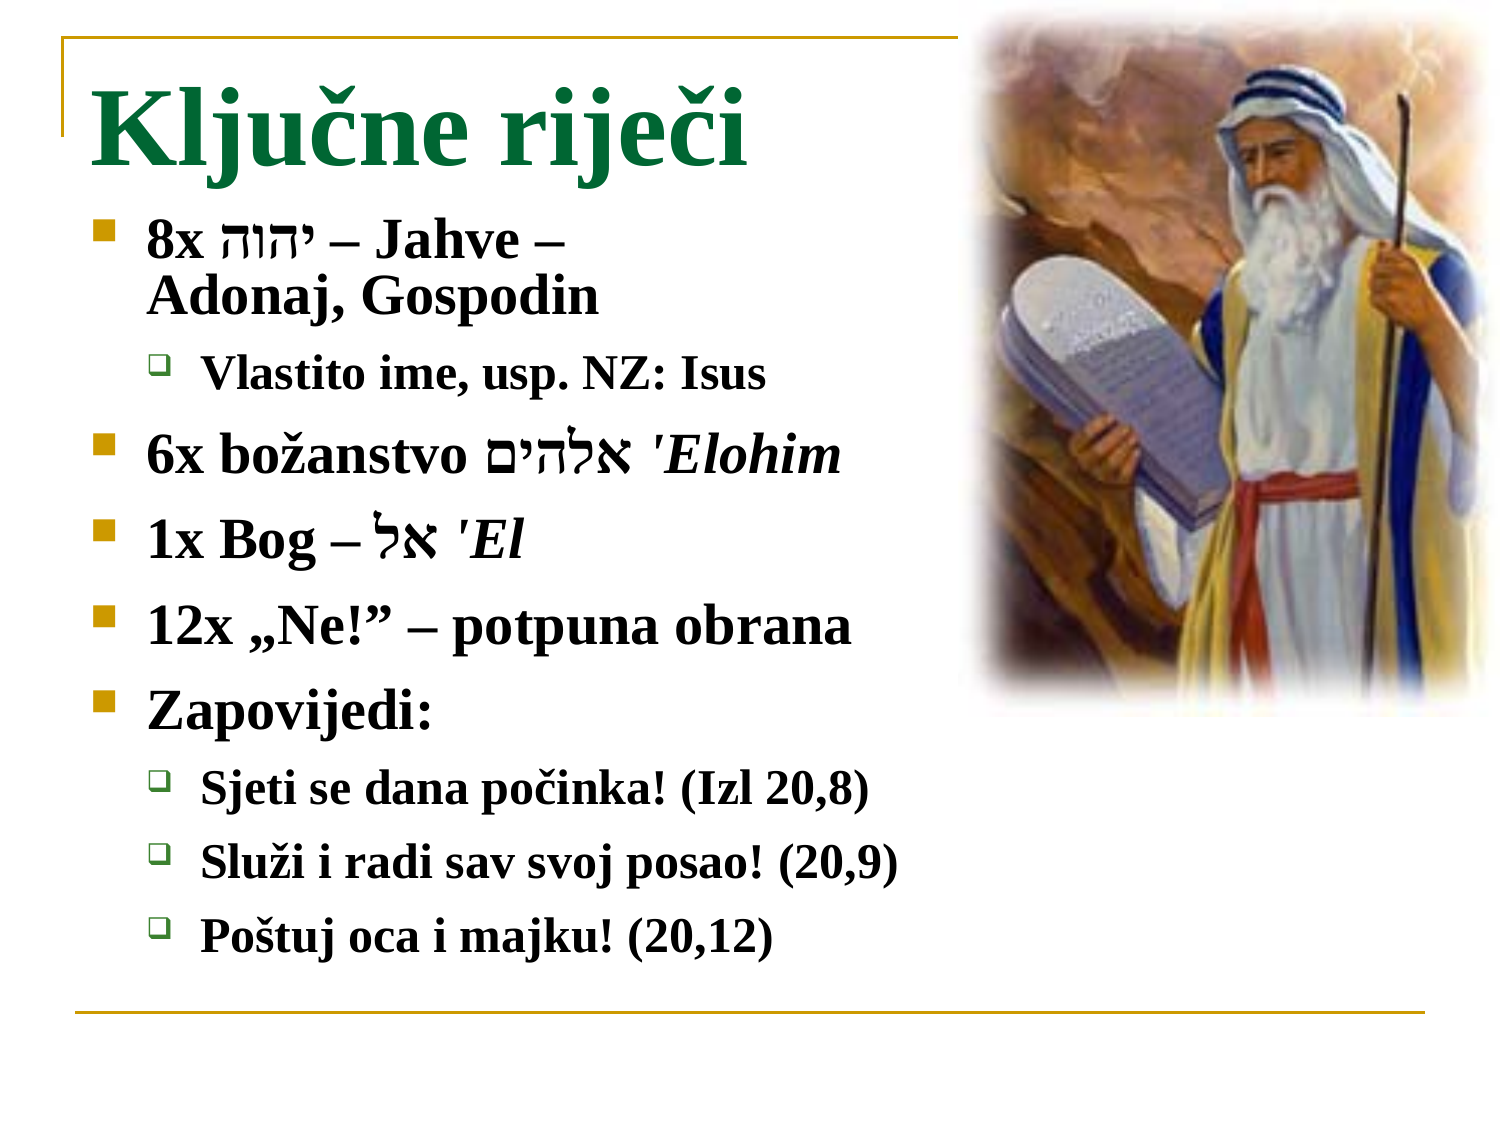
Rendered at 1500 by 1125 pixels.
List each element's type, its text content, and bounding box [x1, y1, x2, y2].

picture [958, 0, 1500, 717]
list 8x יהוה – Jahve – Adonaj, Gospodin Vlastito ime, usp. NZ: Isus 6x božanstvo אלהים 'Elohim 1x Bog – אל 'El 12x „Ne!” – potpuna obrana Zapovijedi: Sjeti se dana počinka! (Izl 20,8) Služi i radi sav svoj posao! (20,9) Poštuj oca i majku! (20,12) [75, 206, 1426, 1004]
title Ključne riječi [75, 45, 958, 206]
